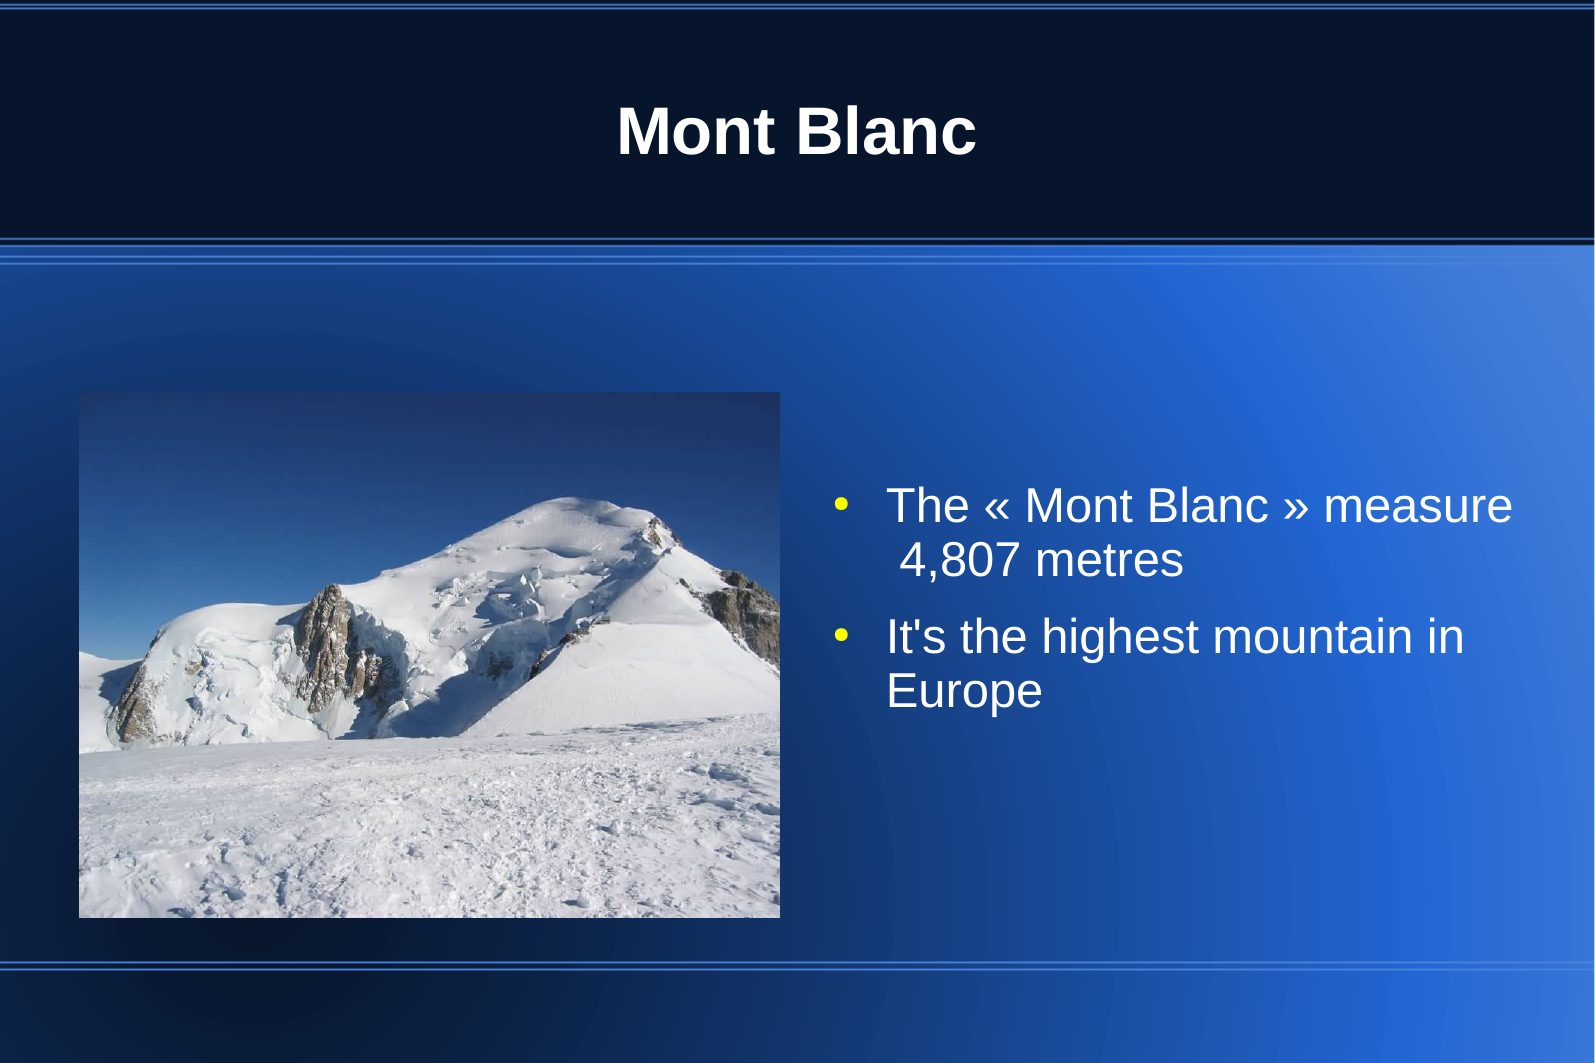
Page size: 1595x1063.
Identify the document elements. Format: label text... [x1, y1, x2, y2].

list The « Mont Blanc » measure 4,807 metres It's the highest mountain in Europe [814, 248, 1516, 936]
title Mont Blanc [79, 42, 1515, 220]
picture [0, 0, 1595, 1063]
